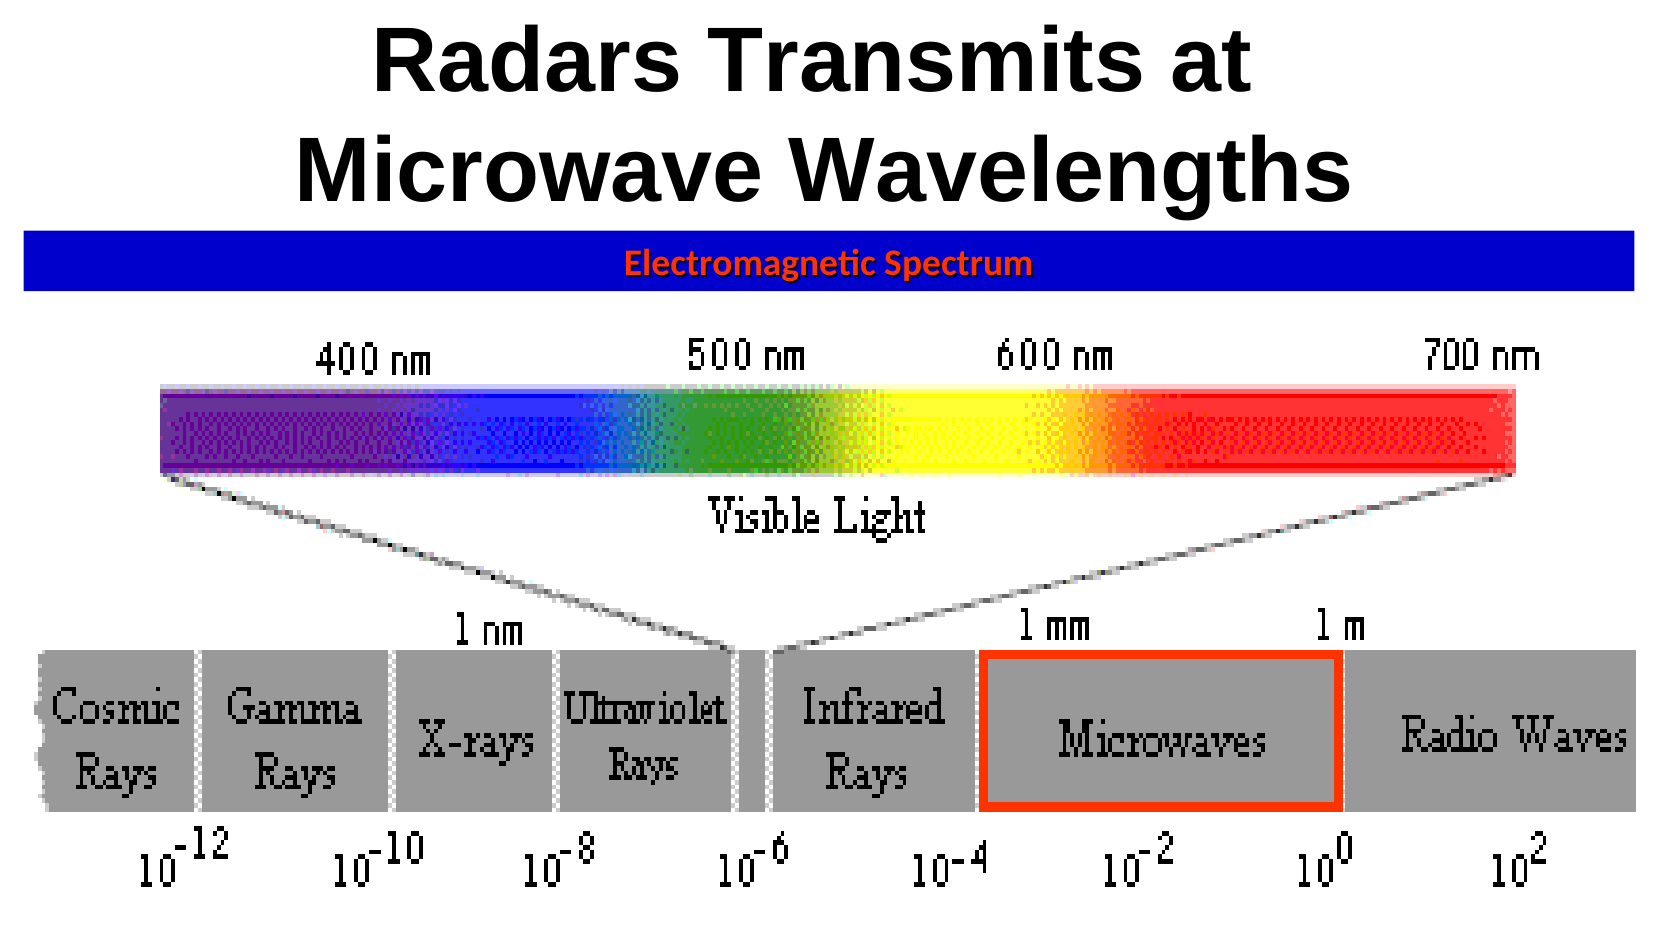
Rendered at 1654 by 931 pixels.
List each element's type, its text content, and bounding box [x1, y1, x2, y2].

text_box Electromagnetic Spectrum [23, 230, 1635, 292]
picture [23, 329, 1636, 906]
title Radars Transmits at Microwave Wavelengths [0, 0, 1654, 219]
